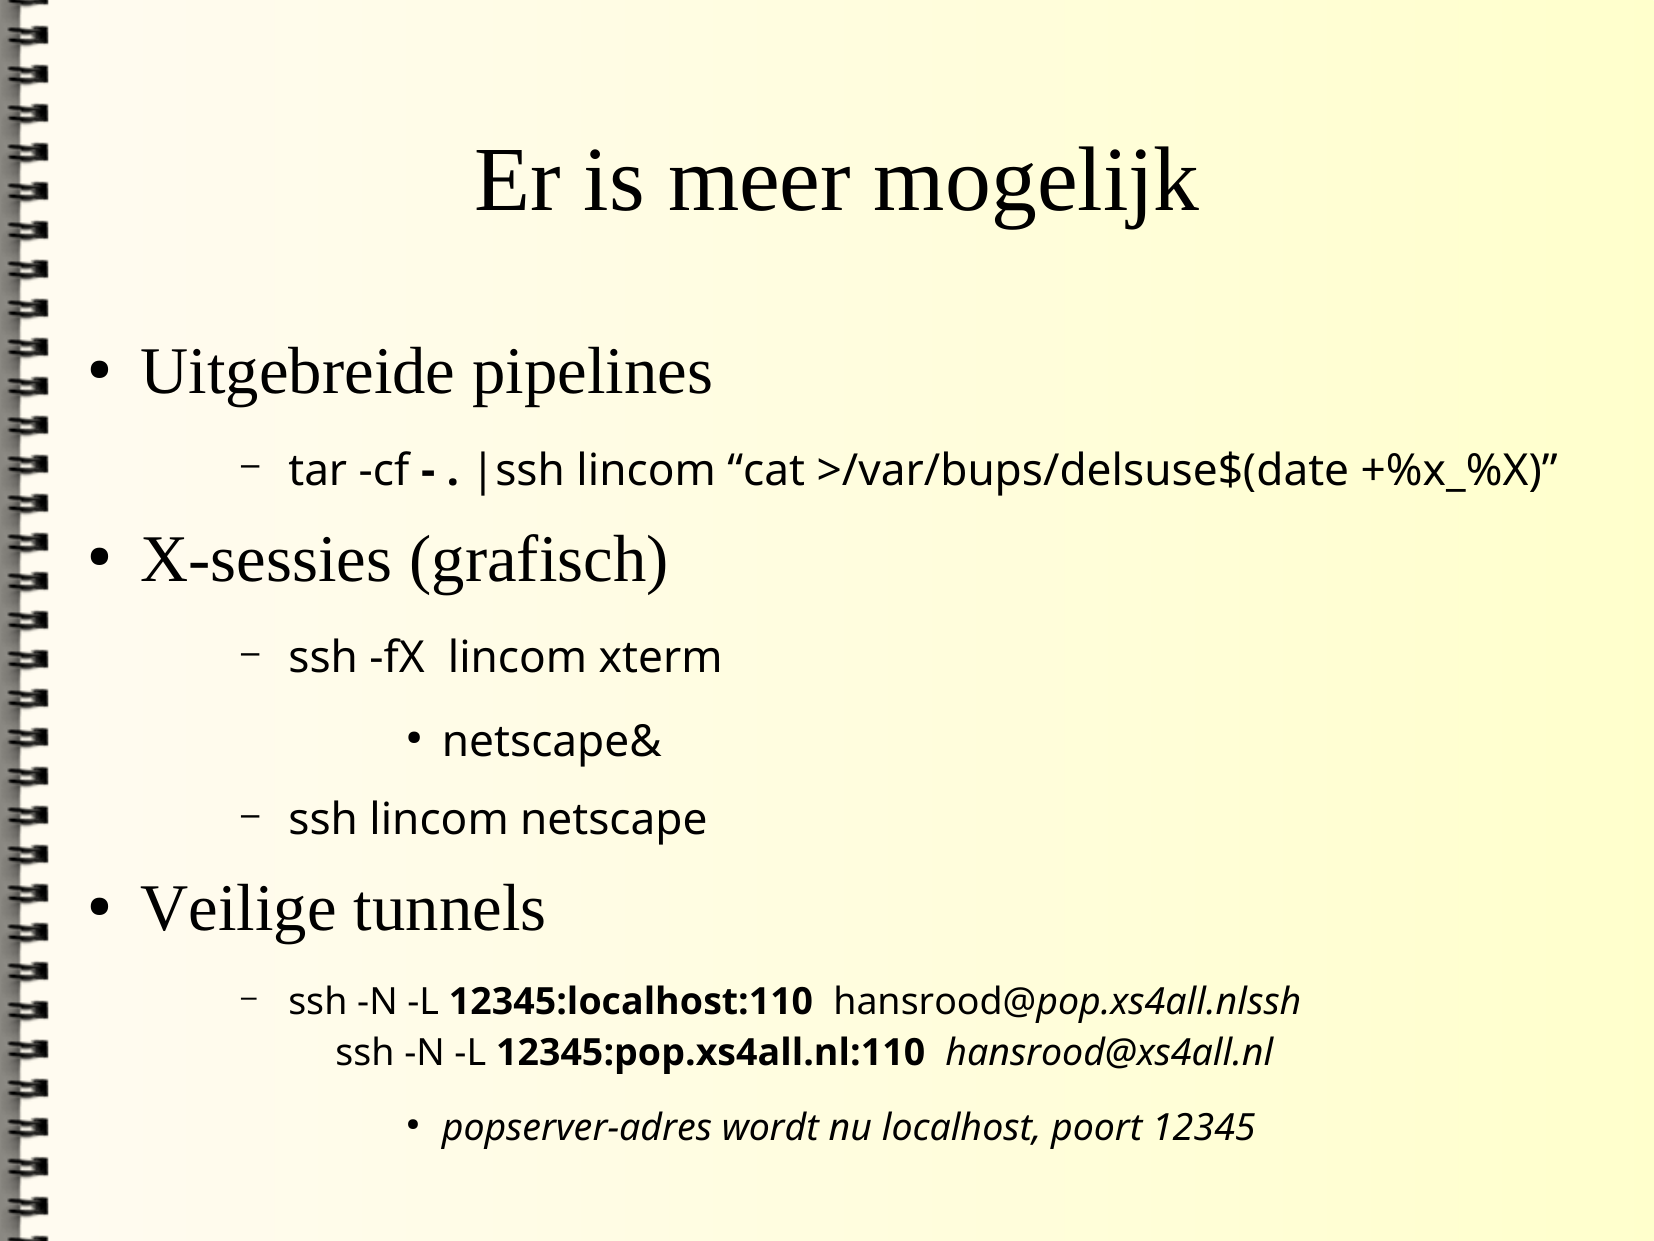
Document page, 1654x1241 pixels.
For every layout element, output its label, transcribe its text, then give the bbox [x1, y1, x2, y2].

title Er is meer mogelijk [131, 90, 1544, 269]
list Uitgebreide pipelines tar -cf - . |ssh lincom “cat >/var/bups/delsuse$(date +%x_%X)” X-sessies (grafisch) ssh -fX lincom xterm netscape& ssh lincom netscape Veilige tunnels ssh -N -L 12345:localhost:110 hansrood@pop.xs4all.nlssh ssh -N -L 12345:pop.xs4all.nl:110 hansrood@xs4all.nl popserver-adres wordt nu localhost, poort 12345 [52, 334, 1585, 1116]
picture [0, 0, 1654, 1241]
